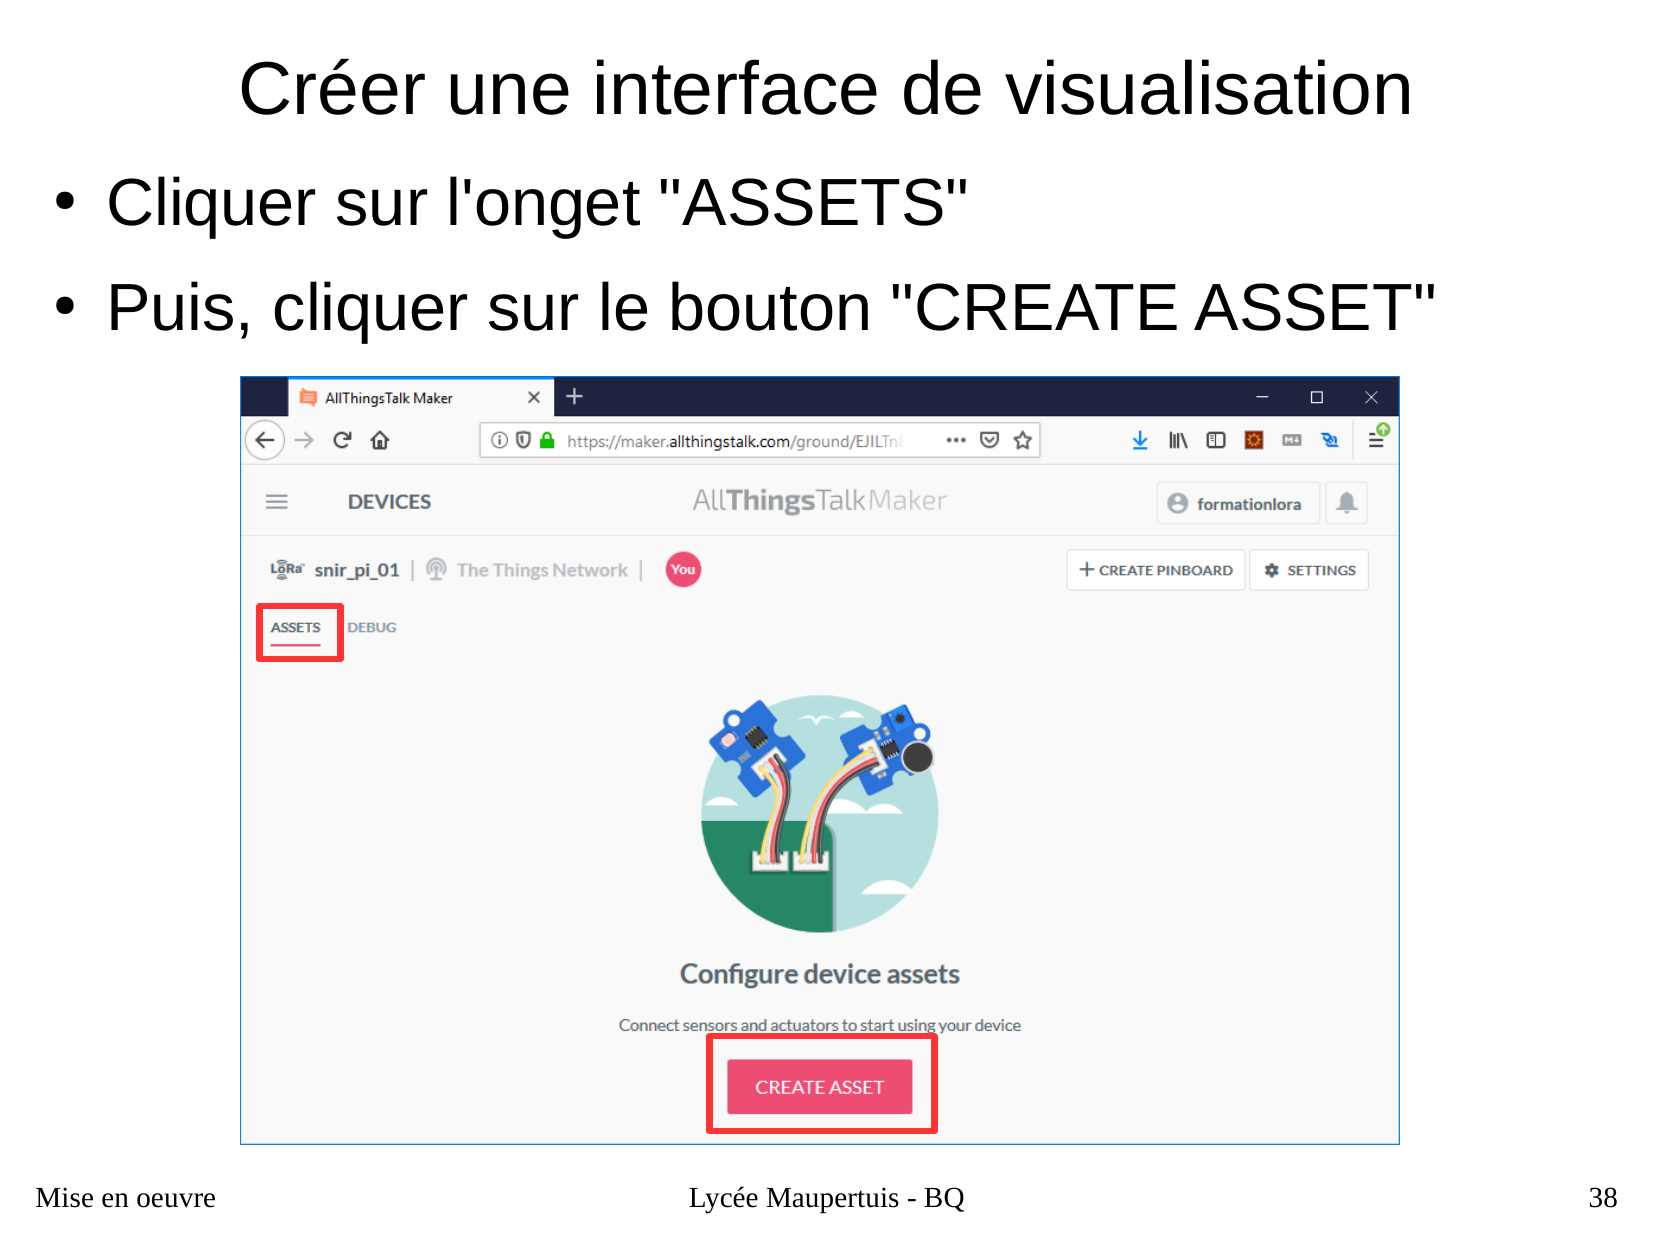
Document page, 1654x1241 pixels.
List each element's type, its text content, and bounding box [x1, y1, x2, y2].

title Créer une interface de visualisation [35, 35, 1619, 142]
list Cliquer sur l'onget "ASSETS" Puis, cliquer sur le bouton "CREATE ASSET" [35, 165, 1619, 358]
picture [240, 376, 1400, 1145]
